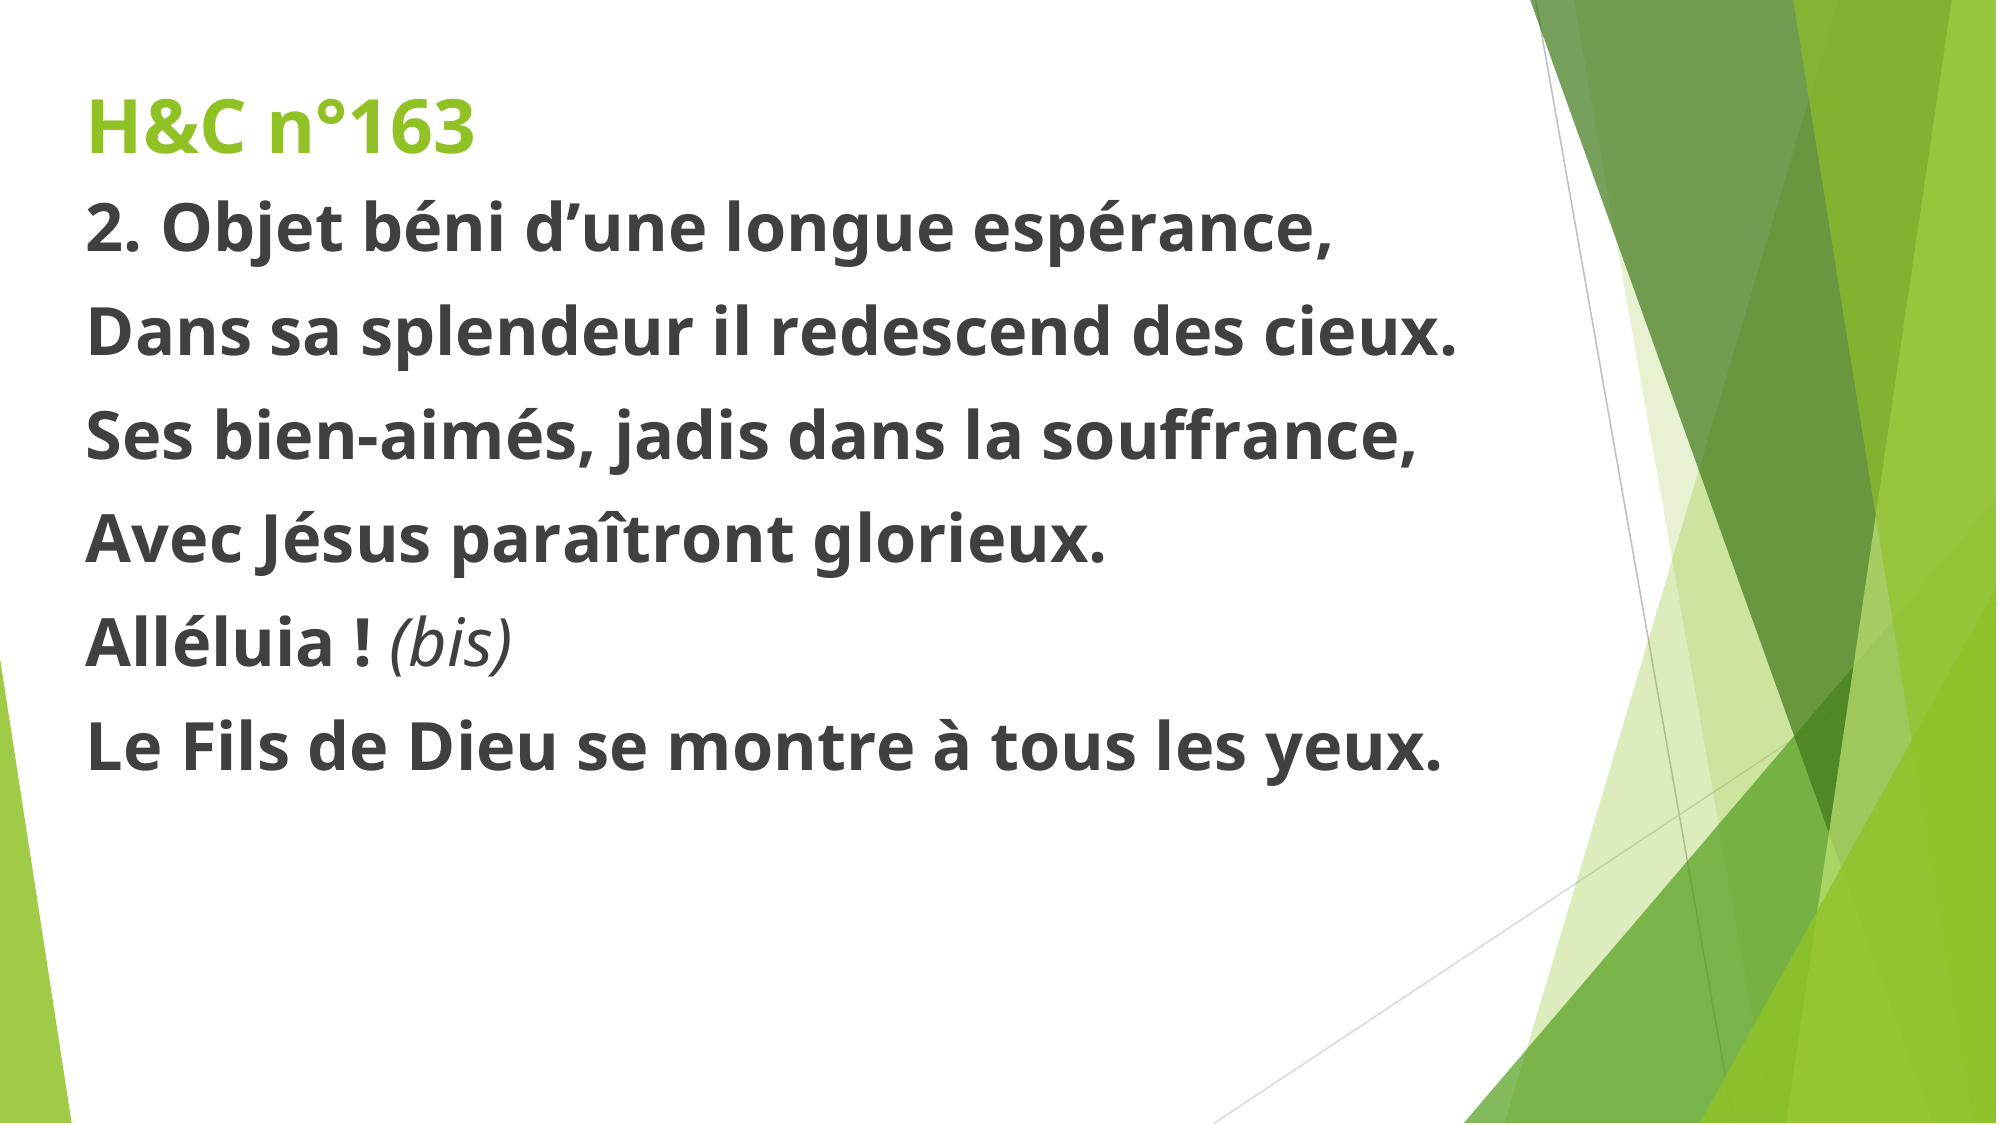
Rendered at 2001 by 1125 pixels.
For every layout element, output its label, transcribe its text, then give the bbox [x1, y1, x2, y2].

text_box 2. Objet béni d’une longue espérance, Dans sa splendeur il redescend des cieux. Ses bien-aimés, jadis dans la souffrance, Avec Jésus paraîtront glorieux. Alléluia ! (bis) Le Fils de Dieu se montre à tous les yeux. [70, 165, 2001, 1075]
text_box H&C n°163 [70, 70, 863, 165]
